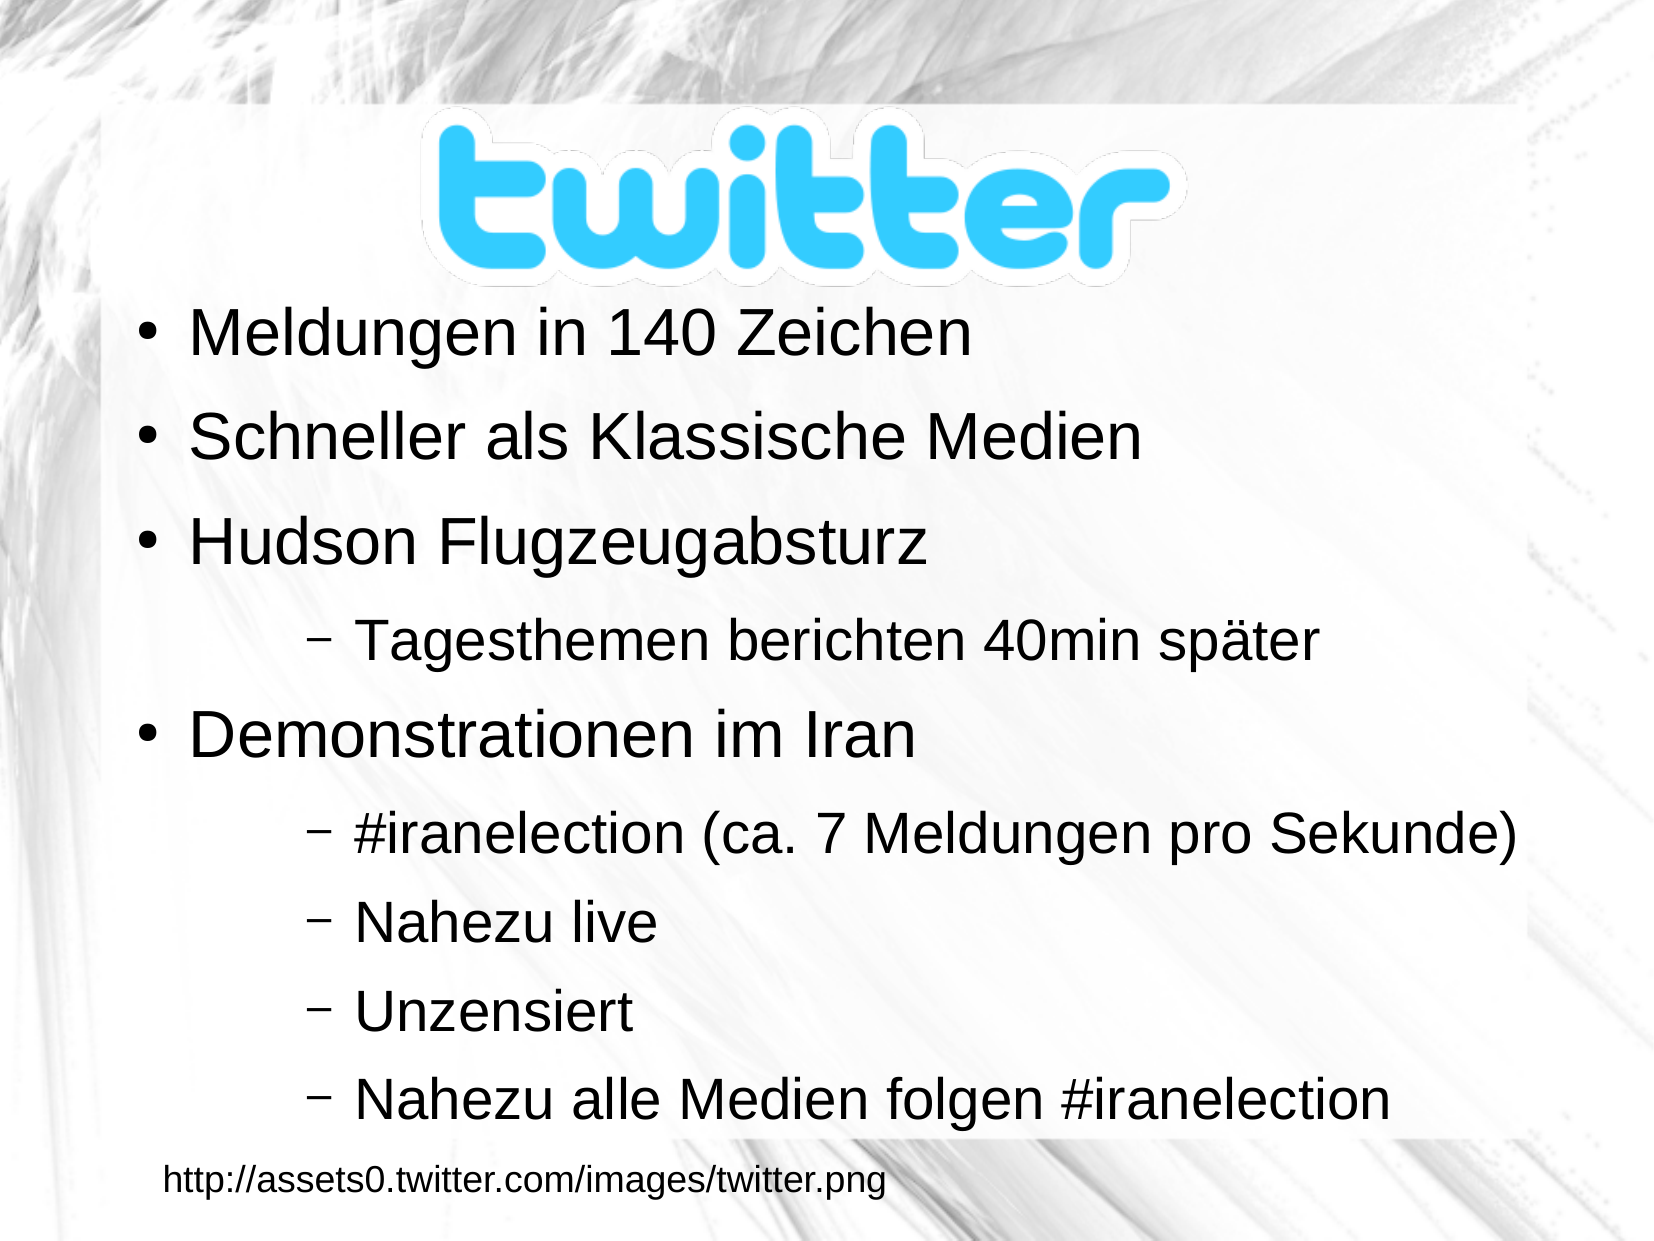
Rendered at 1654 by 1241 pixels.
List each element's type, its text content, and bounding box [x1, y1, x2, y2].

list Meldungen in 140 Zeichen Schneller als Klassische Medien Hudson Flugzeugabsturz Tagesthemen berichten 40min später Demonstrationen im Iran #iranelection (ca. 7 Meldungen pro Sekunde) Nahezu live Unzensiert Nahezu alle Medien folgen #iranelection [118, 295, 1571, 1133]
picture [0, 0, 1654, 1241]
text_box http://assets0.twitter.com/images/twitter.png [147, 1151, 903, 1211]
